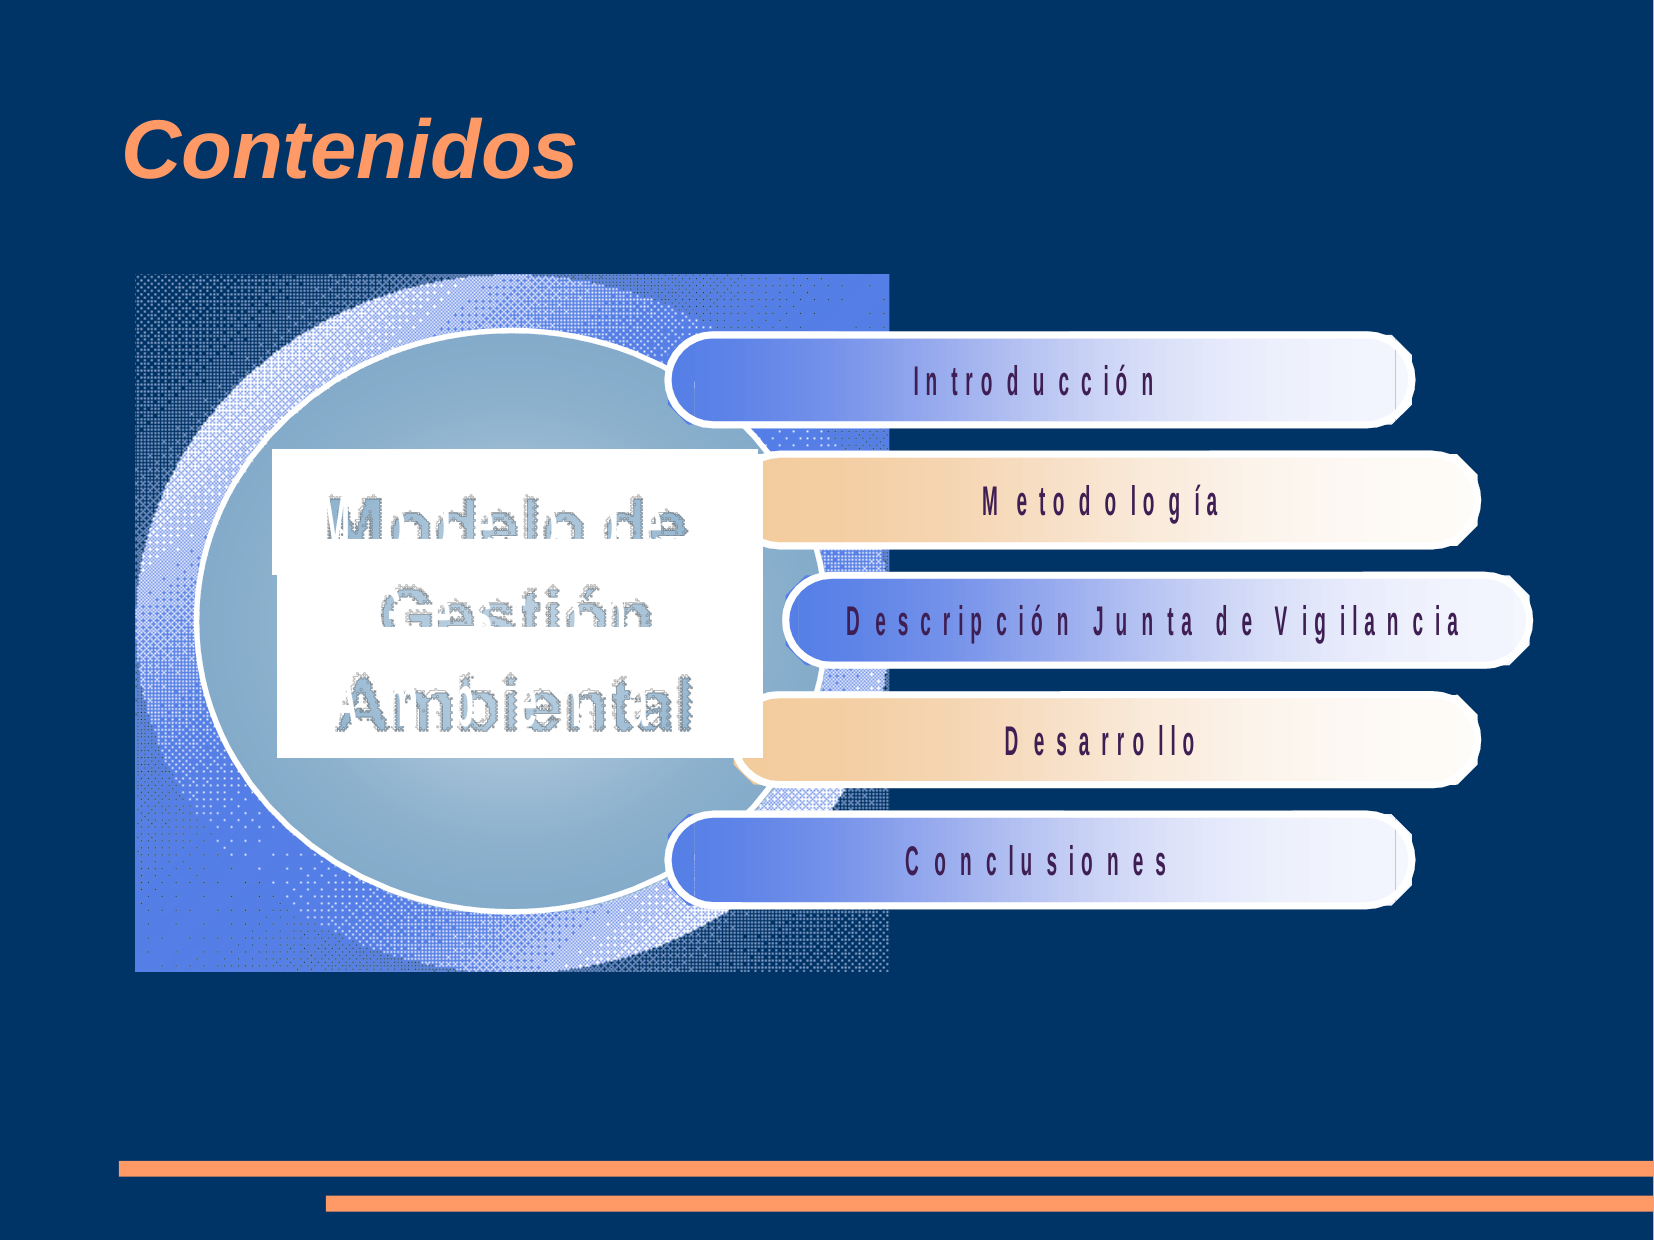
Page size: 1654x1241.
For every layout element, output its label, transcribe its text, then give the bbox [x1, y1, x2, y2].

picture [134, 273, 1534, 973]
title Contenidos [121, 46, 1534, 254]
